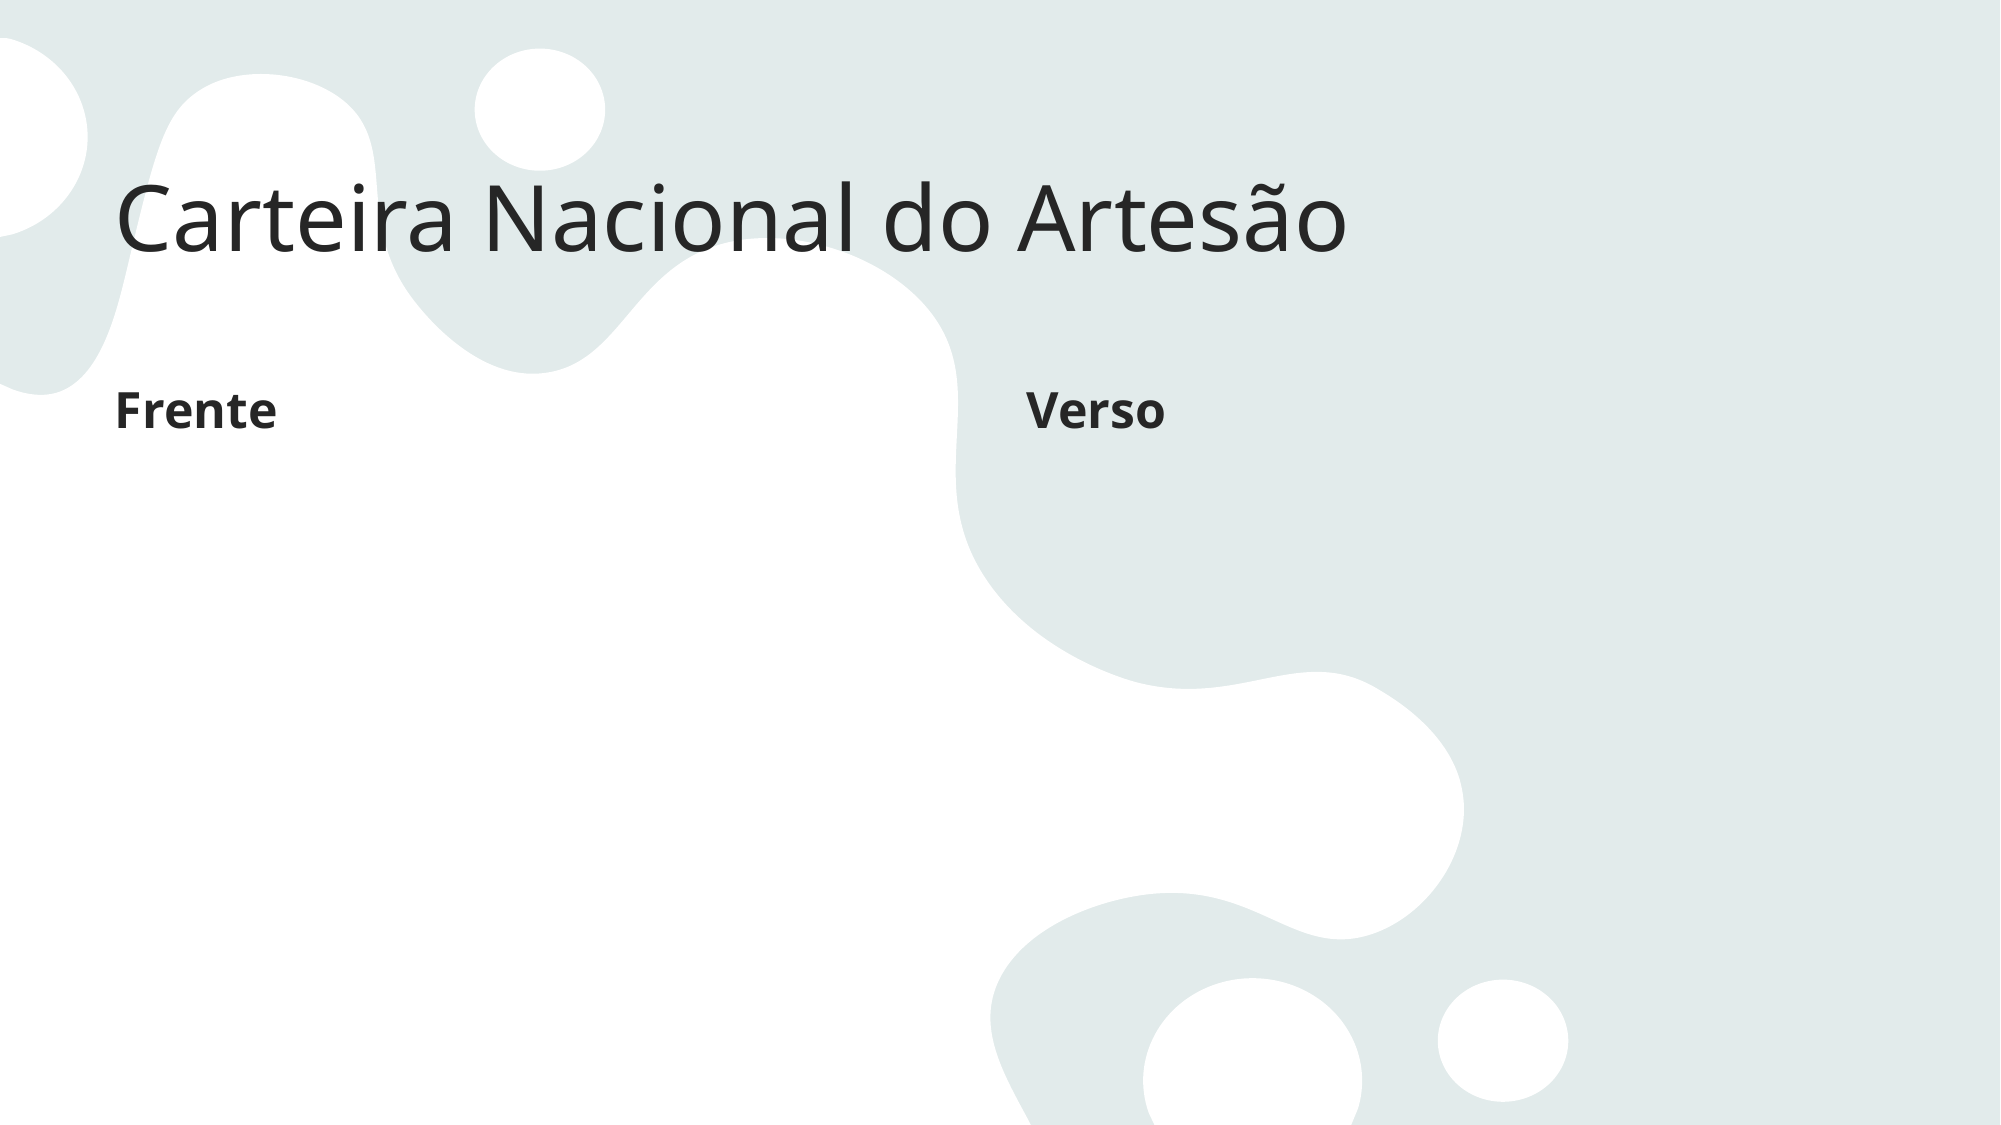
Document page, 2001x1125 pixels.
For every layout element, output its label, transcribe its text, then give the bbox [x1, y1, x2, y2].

title Carteira Nacional do Artesão [99, 59, 1863, 278]
list Verso [1011, 310, 1900, 447]
list Frente [99, 310, 984, 447]
